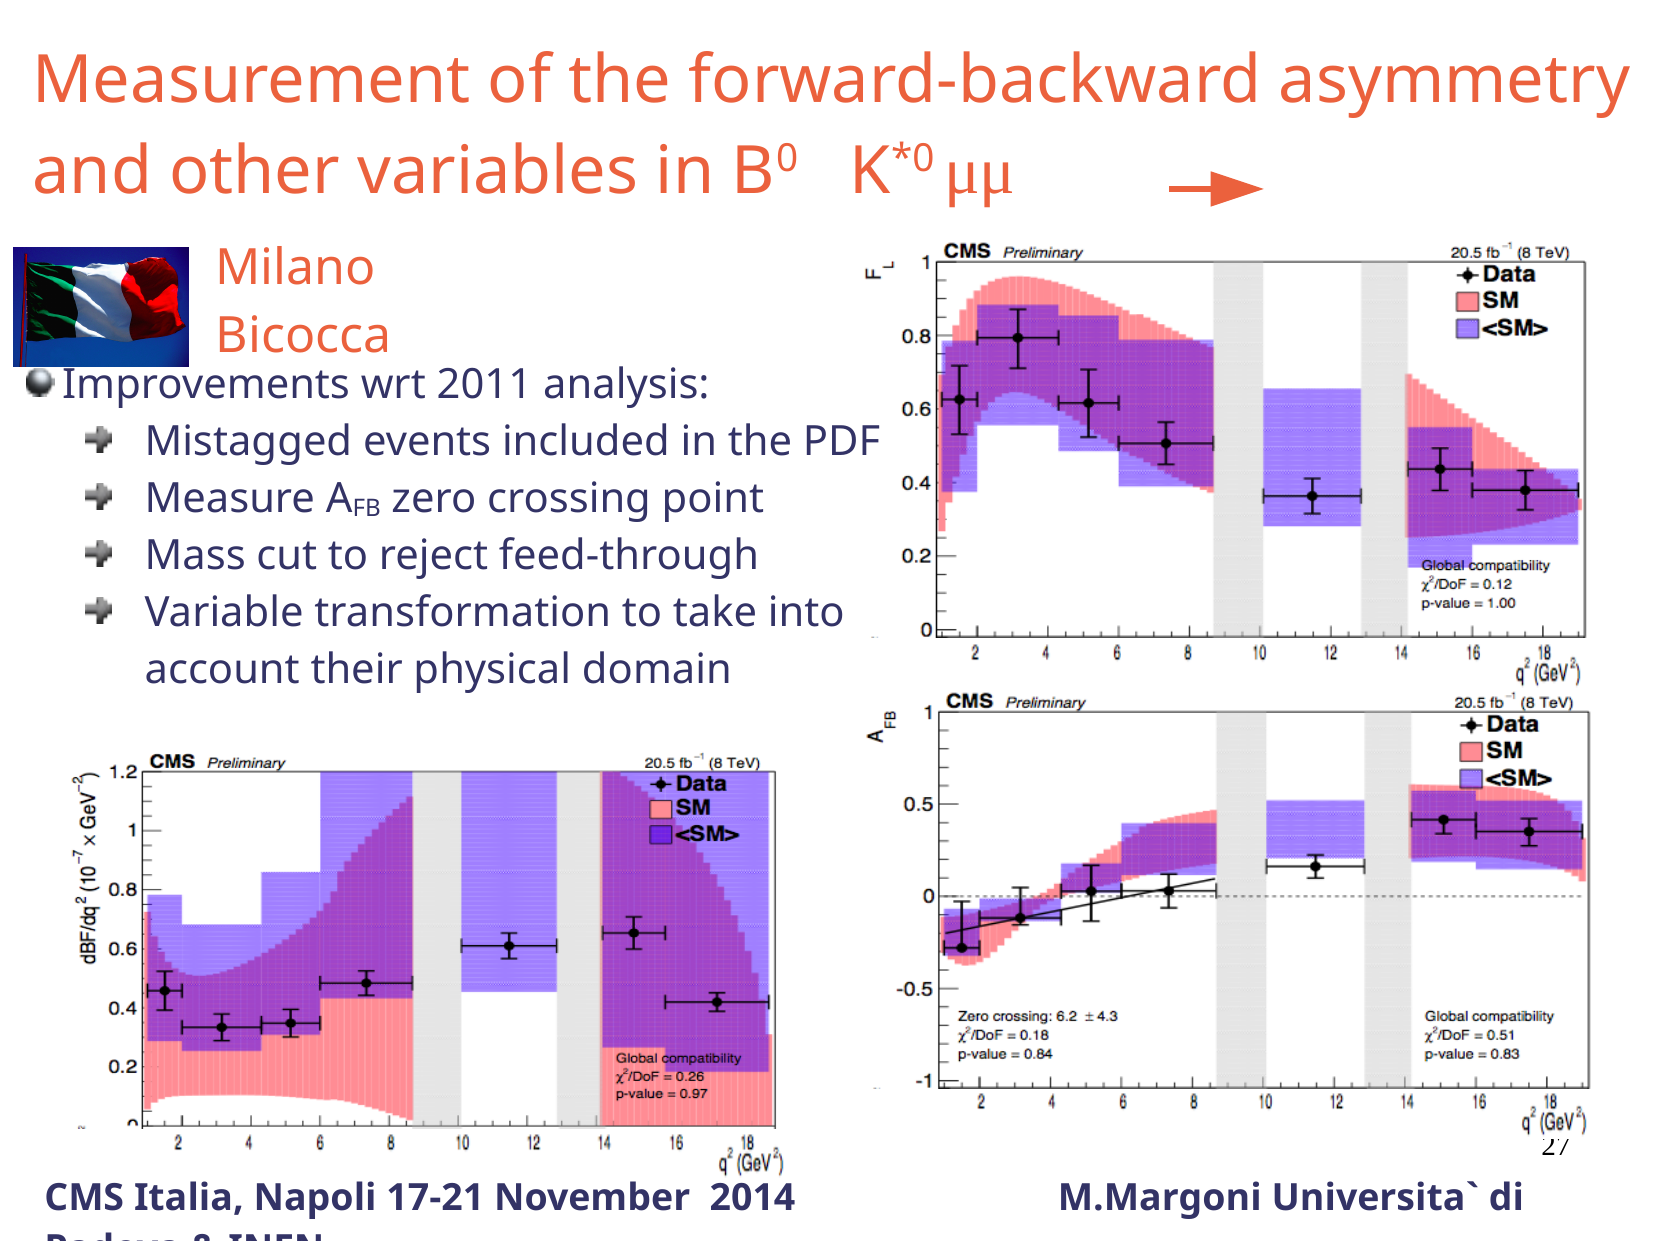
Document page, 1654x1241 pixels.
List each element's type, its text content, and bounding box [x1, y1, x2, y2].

text_box Milano Bicocca [200, 223, 638, 289]
picture [13, 247, 189, 367]
picture [59, 763, 789, 1129]
text_box Improvements wrt 2011 analysis: Mistagged events included in the PDF Measure AFB zero crossing point Mass cut to reject feed-through Variable transformation to take into account their physical domain [11, 289, 910, 763]
text_box CMS Italia, Napoli 17-21 November 2014 M.Margoni Universita` di Padova & INFN [29, 1163, 1625, 1237]
picture [141, 1133, 786, 1180]
picture [848, 219, 1607, 638]
picture [857, 643, 1607, 1089]
text_box Measurement of the forward-backward asymmetry and other variables in B0 K*0 μμ [17, 23, 1654, 238]
picture [944, 1092, 1589, 1139]
